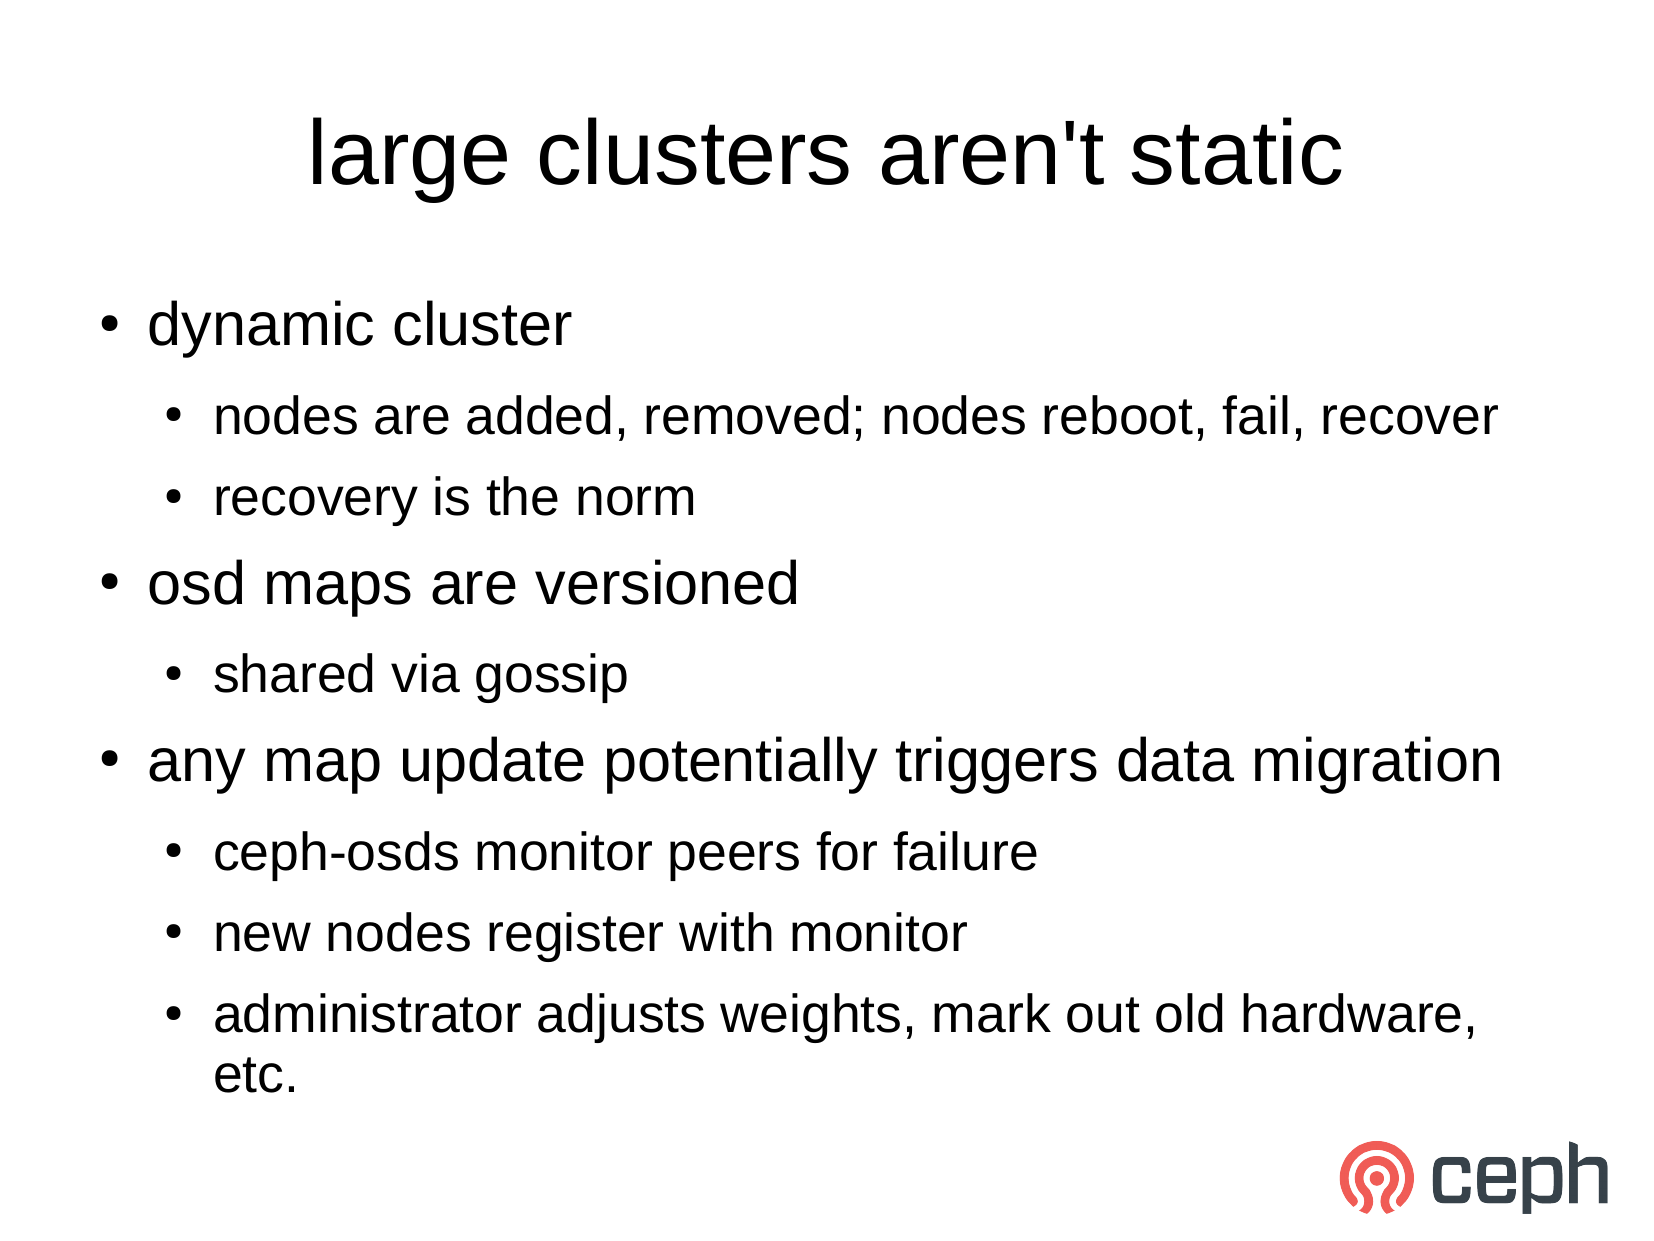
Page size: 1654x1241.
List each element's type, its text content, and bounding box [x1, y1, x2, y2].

list dynamic cluster nodes are added, removed; nodes reboot, fail, recover recovery is the norm osd maps are versioned shared via gossip any map update potentially triggers data migration ceph-osds monitor peers for failure new nodes register with monitor administrator adjusts weights, mark out old hardware, etc. [82, 290, 1571, 1109]
title large clusters aren't static [82, 49, 1571, 257]
picture [1293, 1095, 1654, 1241]
